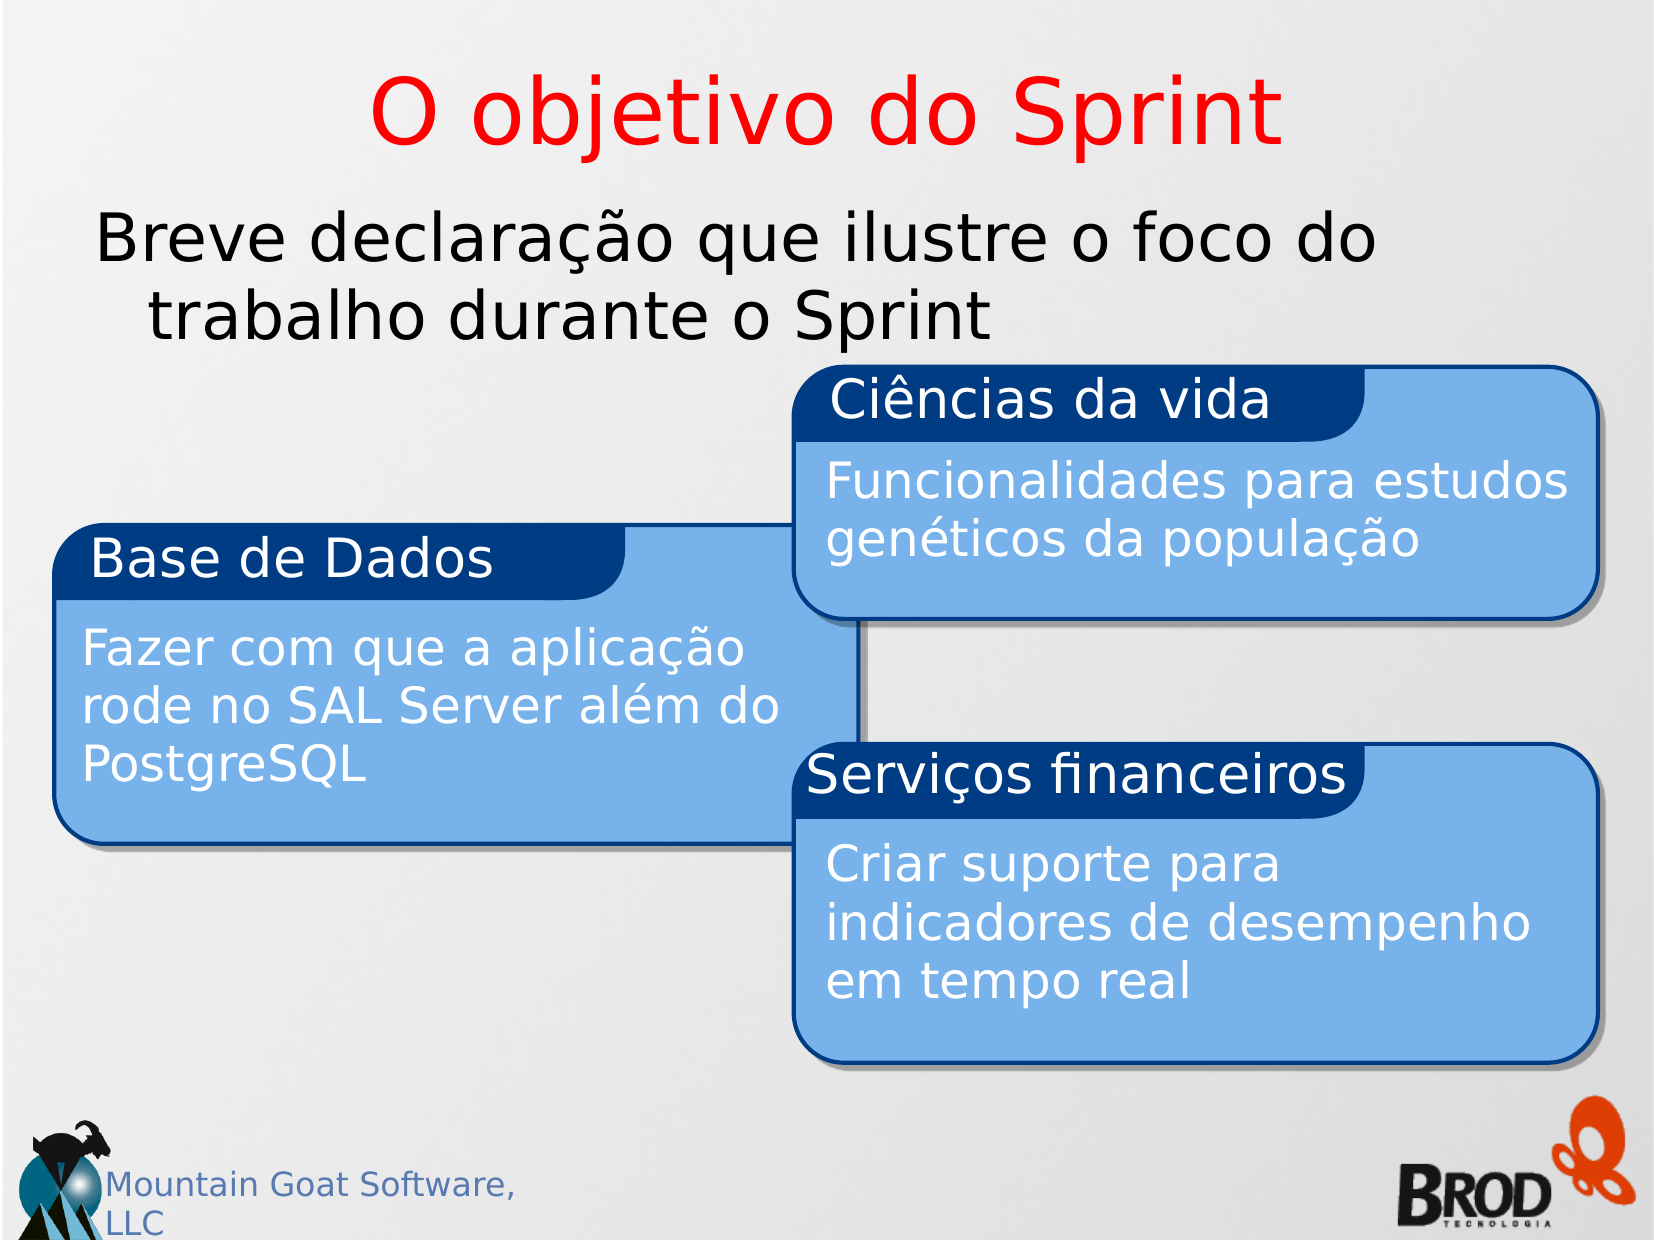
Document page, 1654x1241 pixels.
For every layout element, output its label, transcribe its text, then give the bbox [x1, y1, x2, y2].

title O objetivo do Sprint [82, 49, 1571, 178]
text_box Fazer com que a aplicação rode no SAL Server além do PostgreSQL [72, 610, 838, 828]
list Breve declaração que ilustre o foco do trabalho durante o Sprint [76, 199, 1565, 382]
text_box Funcionalidades para estudos genéticos da população [816, 443, 1582, 594]
picture [2, 0, 1654, 1241]
text_box [54, 366, 1598, 1063]
text_box Ciências da vida [820, 360, 1338, 443]
text_box Base de Dados [81, 518, 598, 603]
text_box Criar suporte para indicadores de desempenho em tempo real [816, 827, 1582, 1044]
text_box Serviços financeiros [838, 735, 1418, 823]
